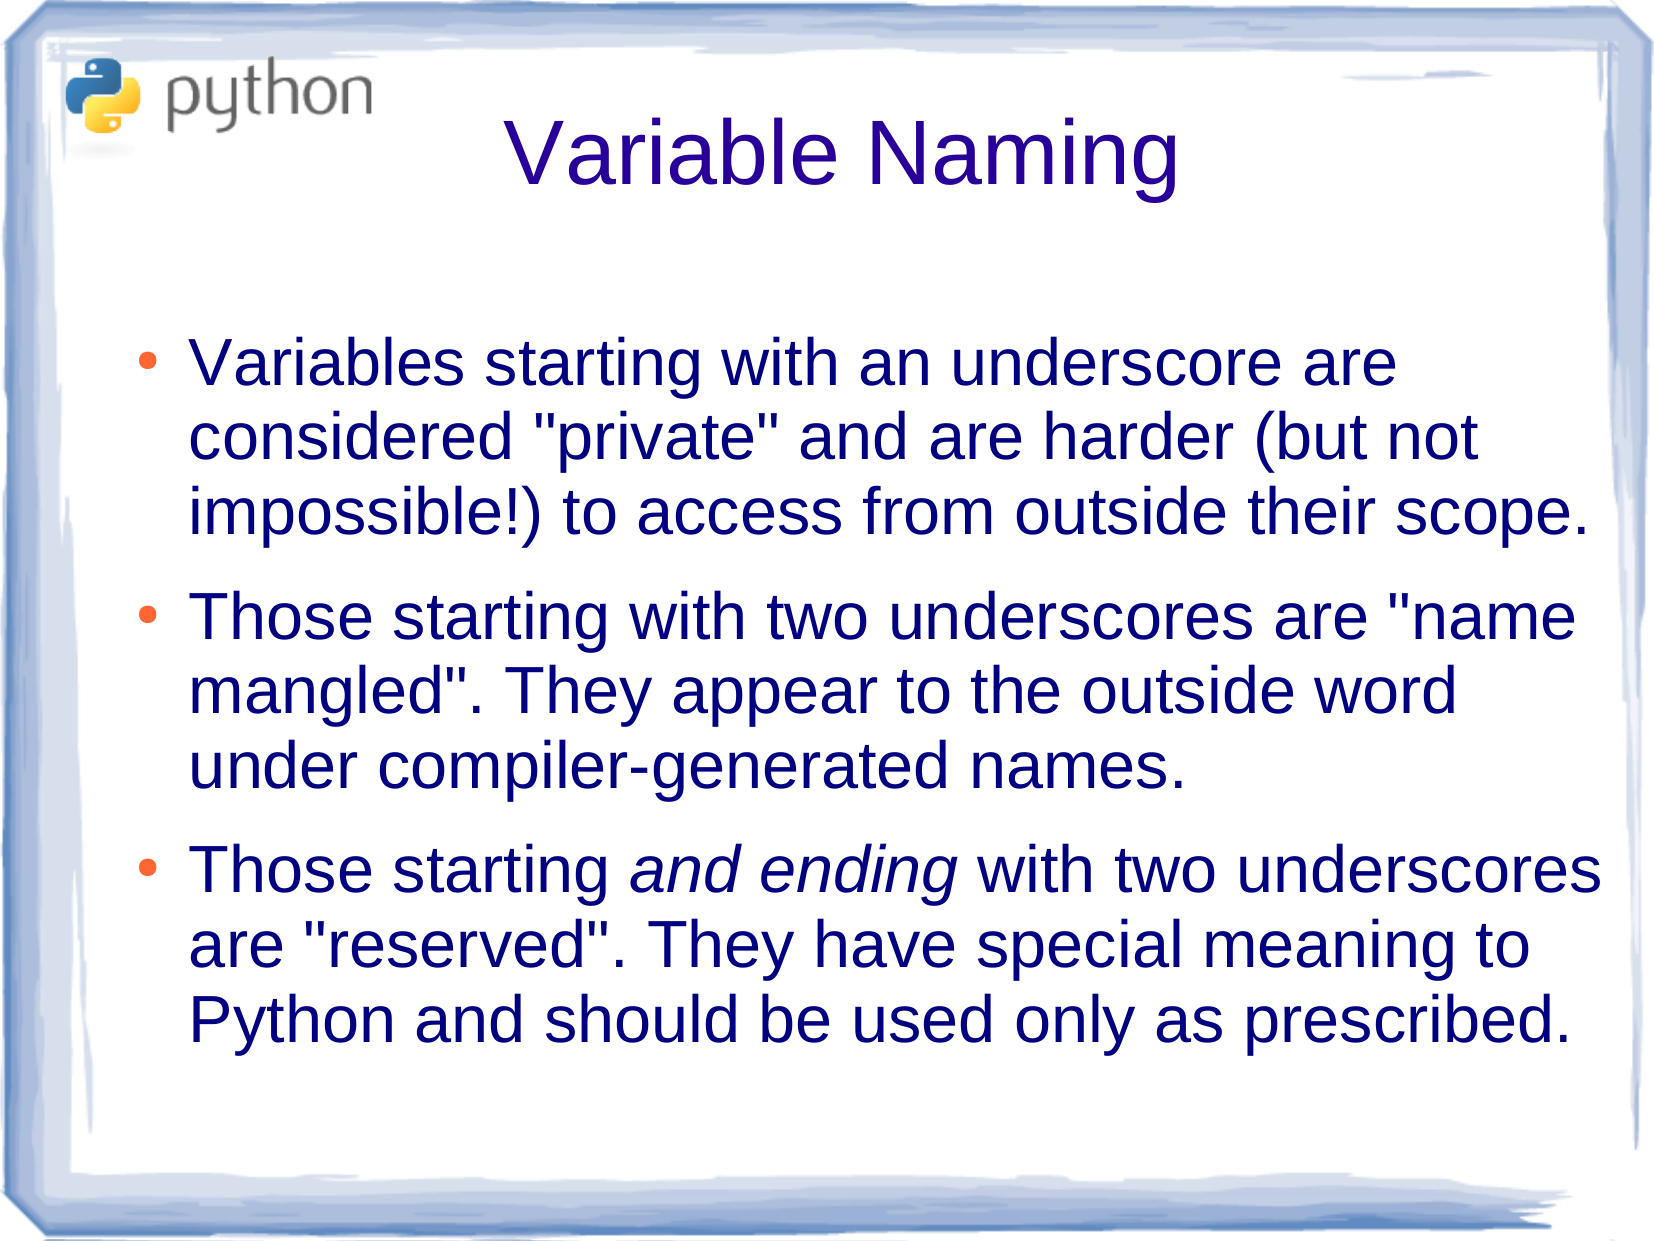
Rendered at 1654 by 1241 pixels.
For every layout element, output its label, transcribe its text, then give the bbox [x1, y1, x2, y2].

title Variable Naming [82, 49, 1571, 257]
list Variables starting with an underscore are considered "private" and are harder (but not impossible!) to access from outside their scope. Those starting with two underscores are "name mangled". They appear to the outside word under compiler-generated names. Those starting and ending with two underscores are "reserved". They have special meaning to Python and should be used only as prescribed. [118, 324, 1613, 1057]
picture [0, 0, 1654, 1241]
